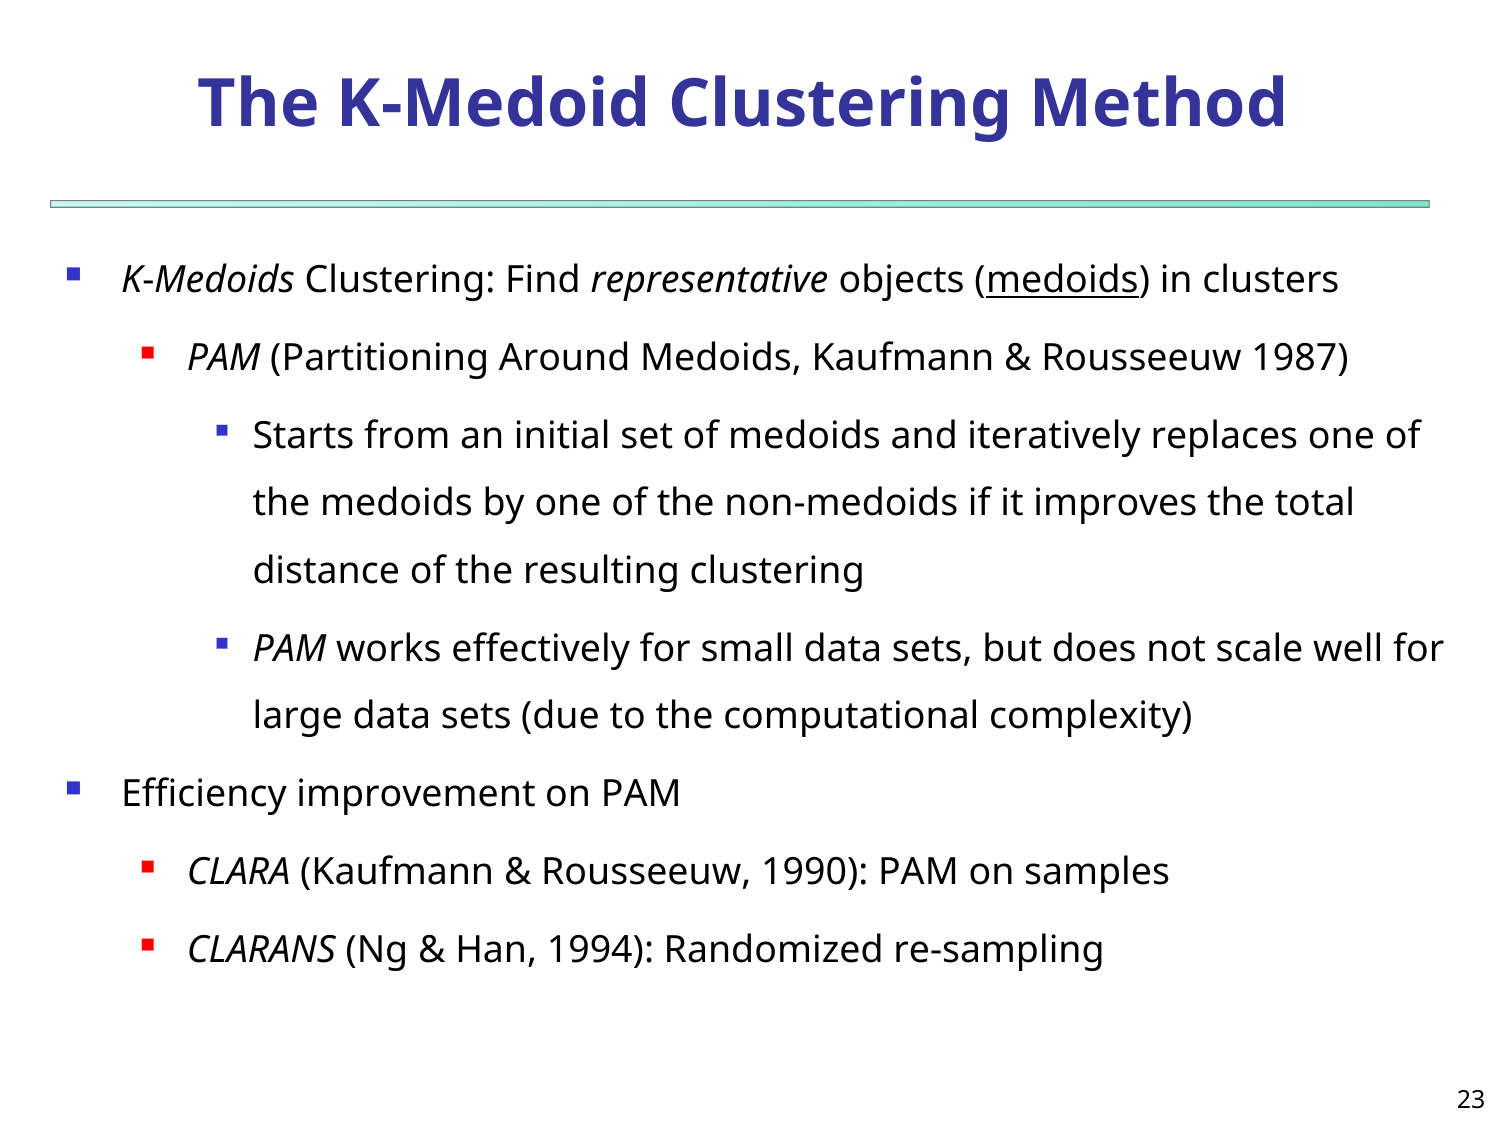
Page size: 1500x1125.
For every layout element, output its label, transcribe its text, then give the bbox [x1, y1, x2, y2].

title The K-Medoid Clustering Method [24, 52, 1463, 148]
text_box <number> [1187, 1062, 1500, 1125]
list K-Medoids Clustering: Find representative objects (medoids) in clusters PAM (Partitioning Around Medoids, Kaufmann & Rousseeuw 1987) Starts from an initial set of medoids and iteratively replaces one of the medoids by one of the non-medoids if it improves the total distance of the resulting clustering PAM works effectively for small data sets, but does not scale well for large data sets (due to the computational complexity) Efficiency improvement on PAM CLARA (Kaufmann & Rousseeuw, 1990): PAM on samples CLARANS (Ng & Han, 1994): Randomized re-sampling [50, 224, 1463, 1051]
